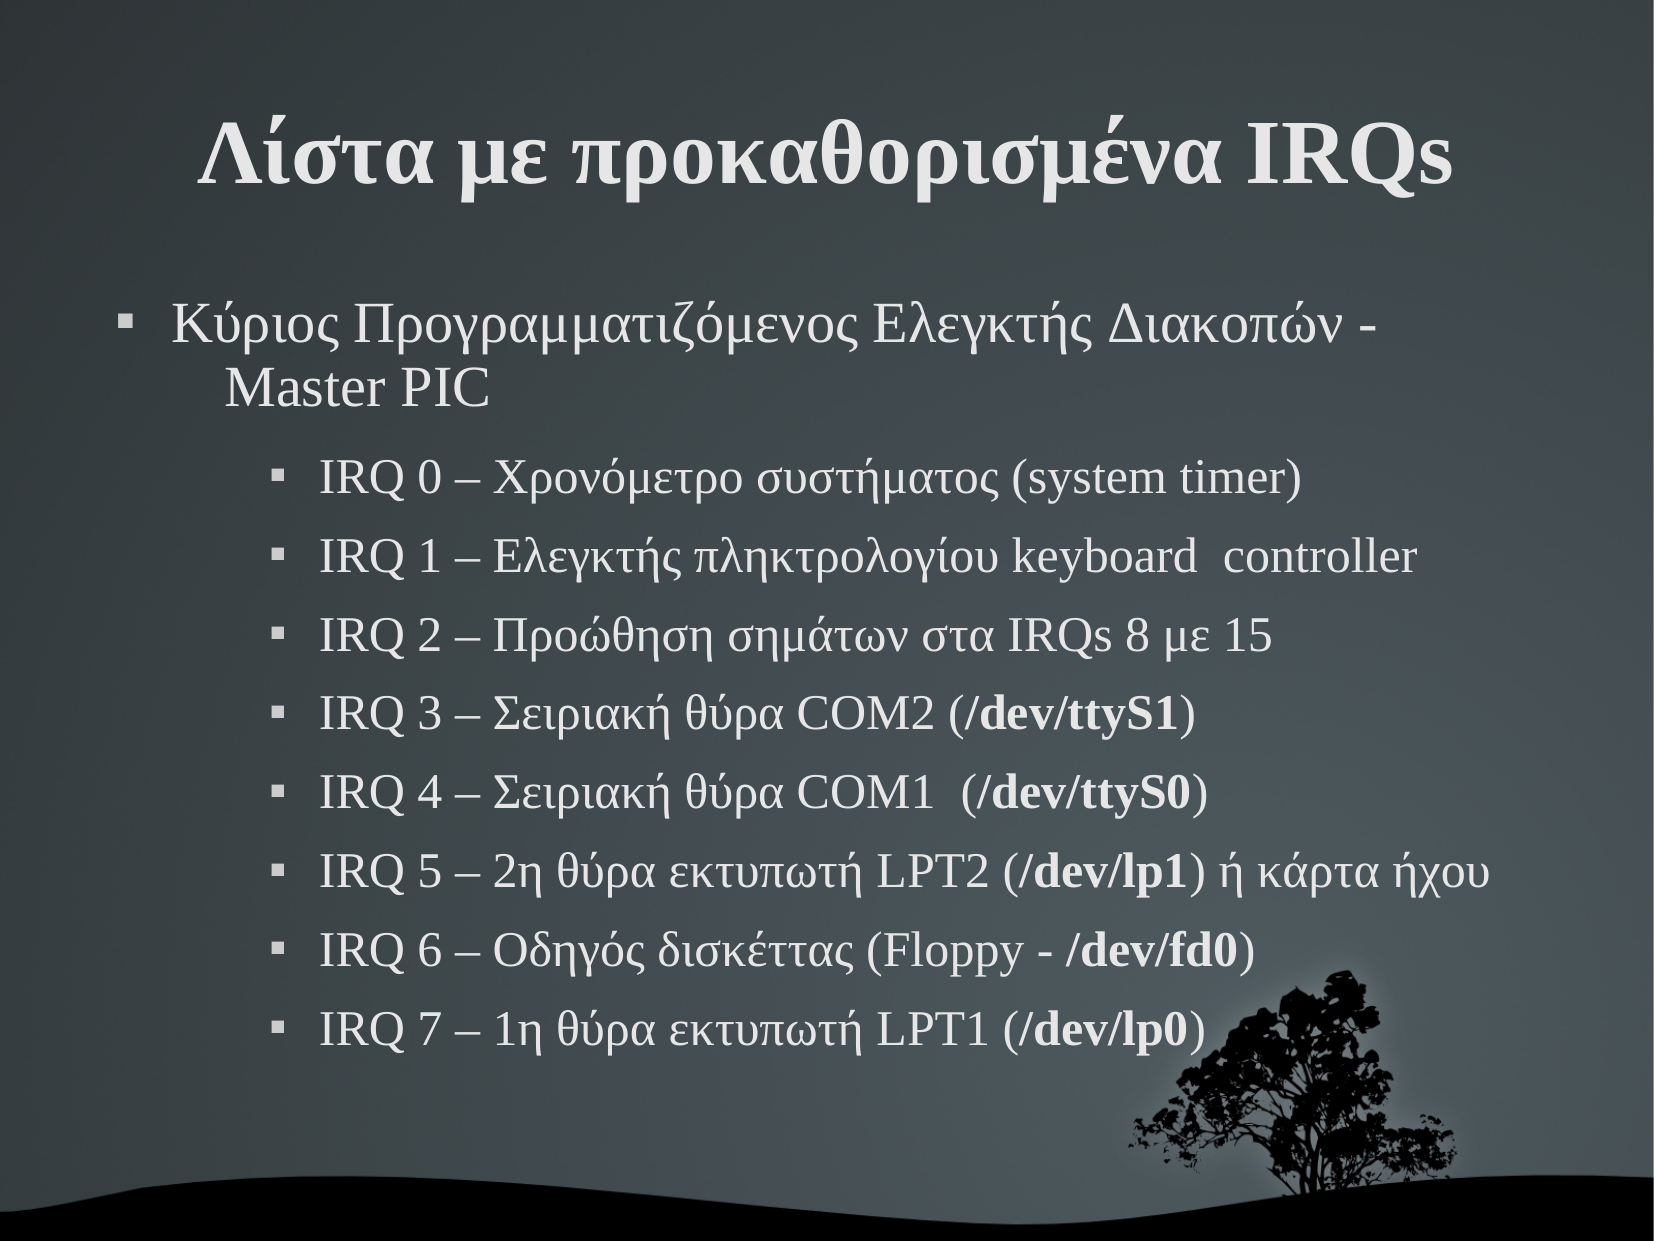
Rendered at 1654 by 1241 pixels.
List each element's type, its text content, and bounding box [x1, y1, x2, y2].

list Kύριος Προγραμματιζόμενος Ελεγκτής Διακοπών - Master PIC IRQ 0 – Χρονόμετρο συστήματος (system timer) IRQ 1 – Ελεγκτής πληκτρολογίου keyboard controller IRQ 2 – Προώθηση σημάτων στα IRQs 8 με 15 IRQ 3 – Σειριακή θύρα COM2 (/dev/ttyS1) IRQ 4 – Σειριακή θύρα COM1 (/dev/ttyS0) IRQ 5 – 2η θύρα εκτυπωτή LPT2 (/dev/lp1) ή κάρτα ήχου IRQ 6 – Οδηγός δισκέττας (Floppy - /dev/fd0) IRQ 7 – 1η θύρα εκτυπωτή LPT1 (/dev/lp0) [82, 290, 1571, 1134]
picture [0, 0, 1654, 1241]
title Λίστα με προκαθορισμένα IRQs [82, 49, 1571, 257]
